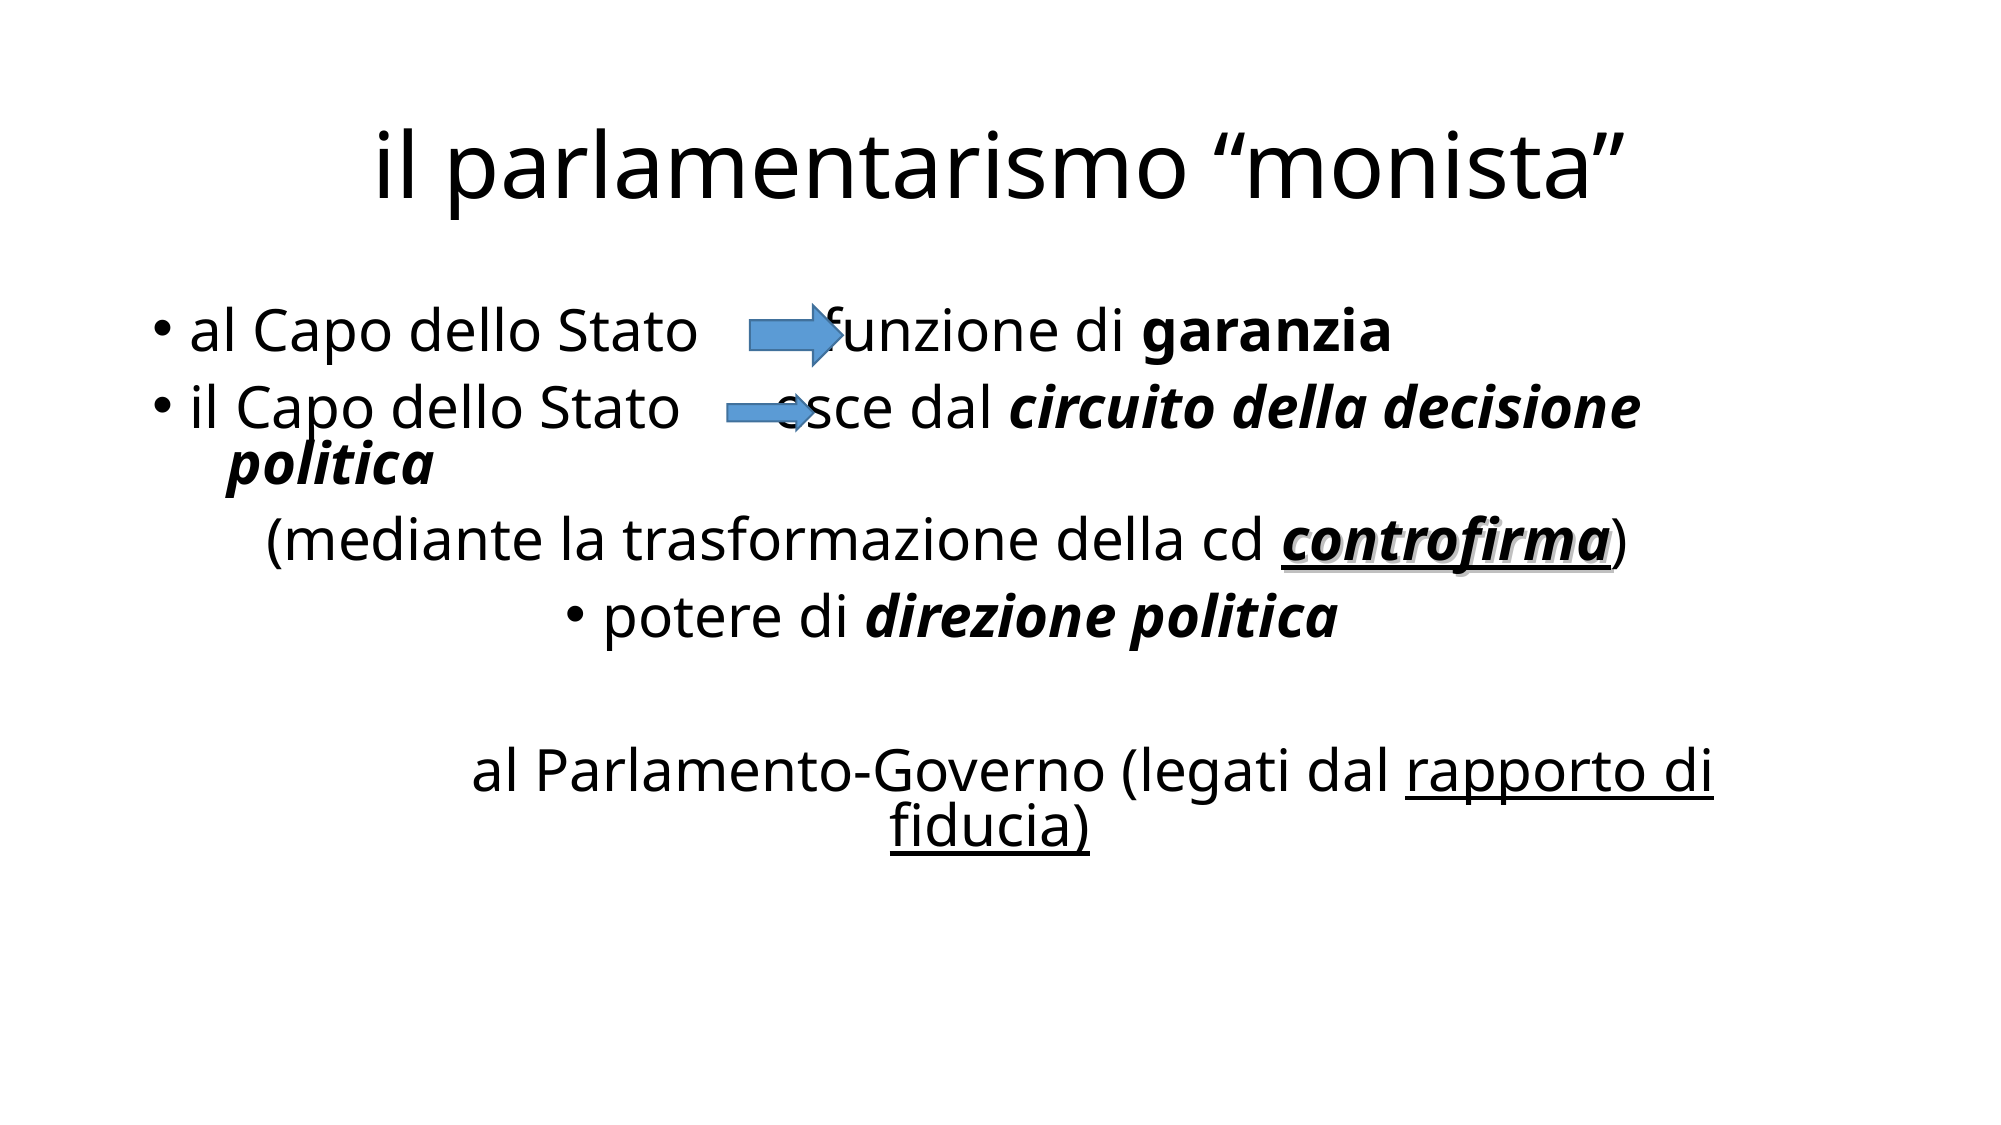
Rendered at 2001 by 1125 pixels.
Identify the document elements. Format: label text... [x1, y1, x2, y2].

text_box [749, 305, 843, 366]
title il parlamentarismo “monista” [137, 59, 1863, 278]
text_box [727, 395, 814, 431]
list al Capo dello Stato funzione di garanzia il Capo dello Stato esce dal circuito della decisione politica (mediante la trasformazione della cd controfirma) potere di direzione politica al Parlamento-Governo (legati dal rapporto di fiducia) [137, 299, 1863, 1014]
